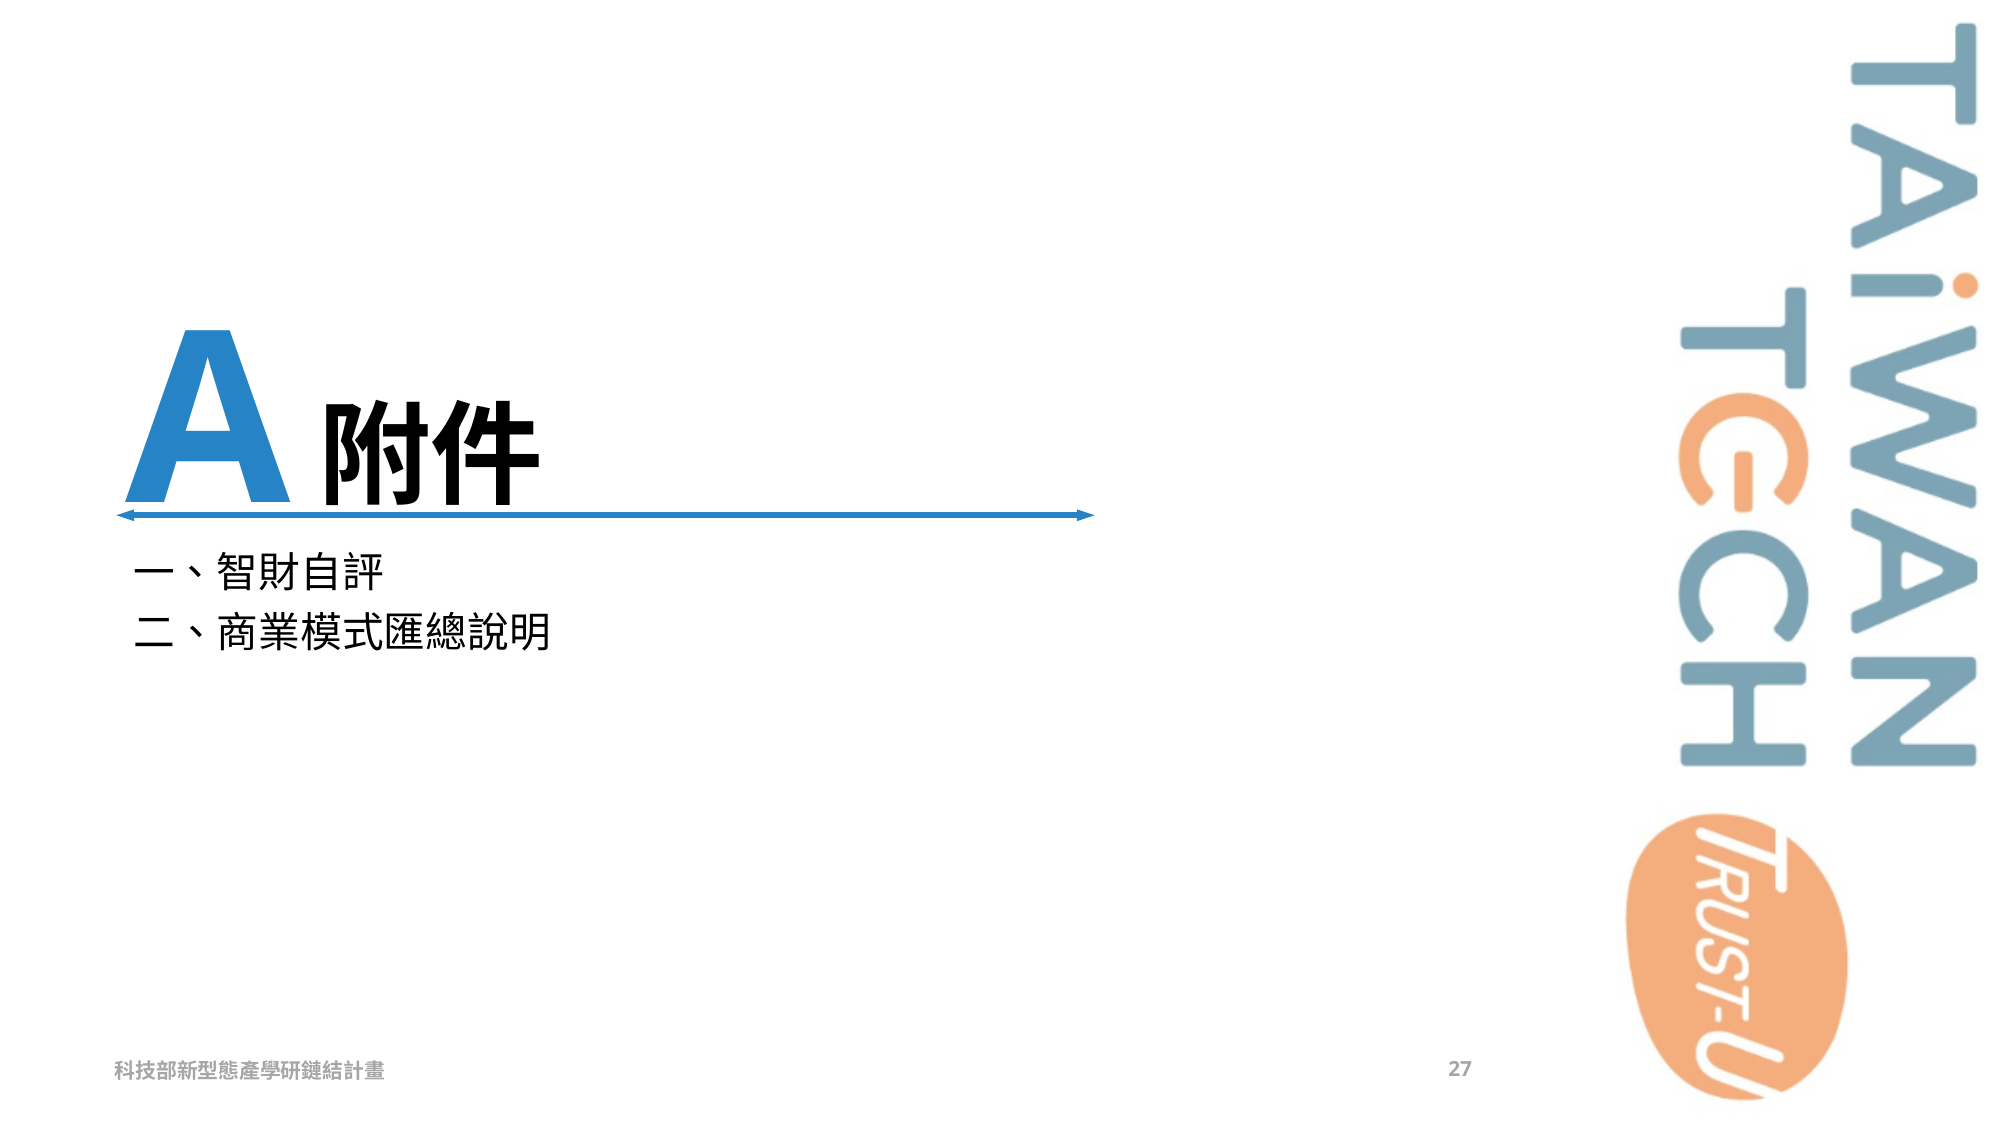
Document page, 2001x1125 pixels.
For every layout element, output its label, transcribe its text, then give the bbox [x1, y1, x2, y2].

text_box 附件 [303, 375, 929, 528]
text_box [1433, 1040, 1602, 1101]
text_box A [110, 255, 316, 561]
picture [1602, 0, 2000, 1125]
text_box 科技部新型態產學研鏈結計畫 [99, 1040, 567, 1101]
text_box 一、智財自評 二、商業模式匯總說明 [116, 528, 1142, 660]
